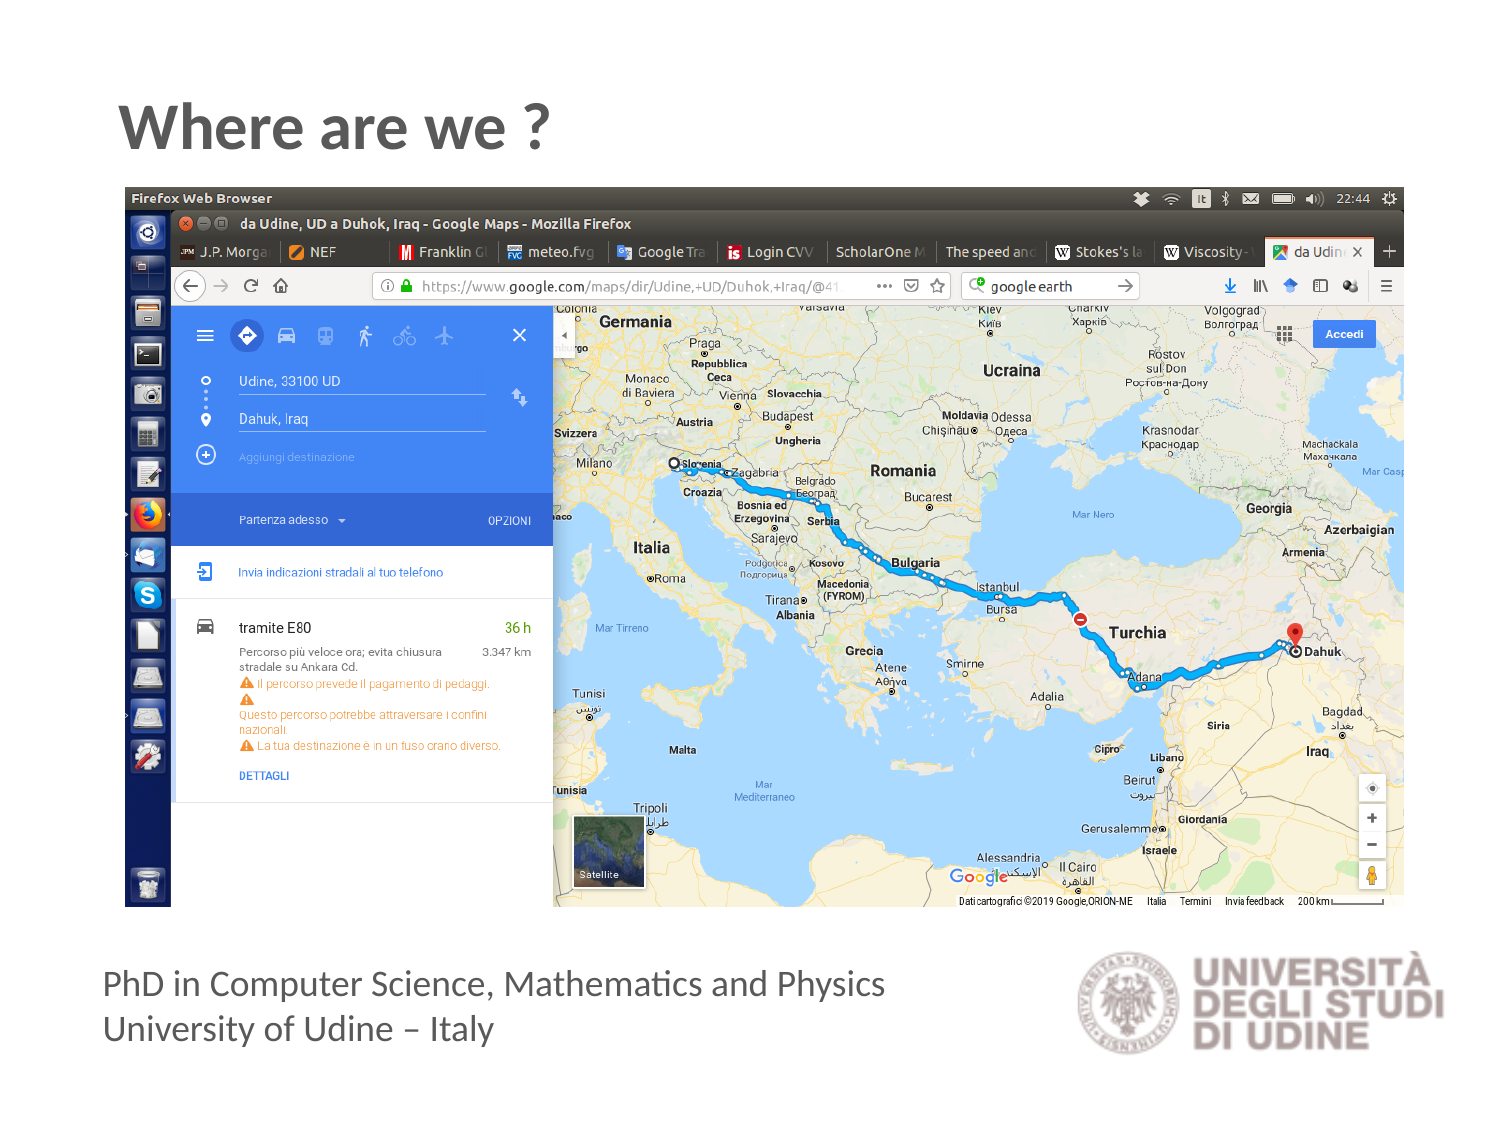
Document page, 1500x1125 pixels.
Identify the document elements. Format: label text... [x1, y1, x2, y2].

picture [125, 187, 1404, 907]
picture [1076, 950, 1447, 1058]
title PhD in Computer Science, Mathematics and Physics University of Udine – Italy [87, 928, 938, 1079]
text_box Where are we ? [103, 75, 1379, 188]
